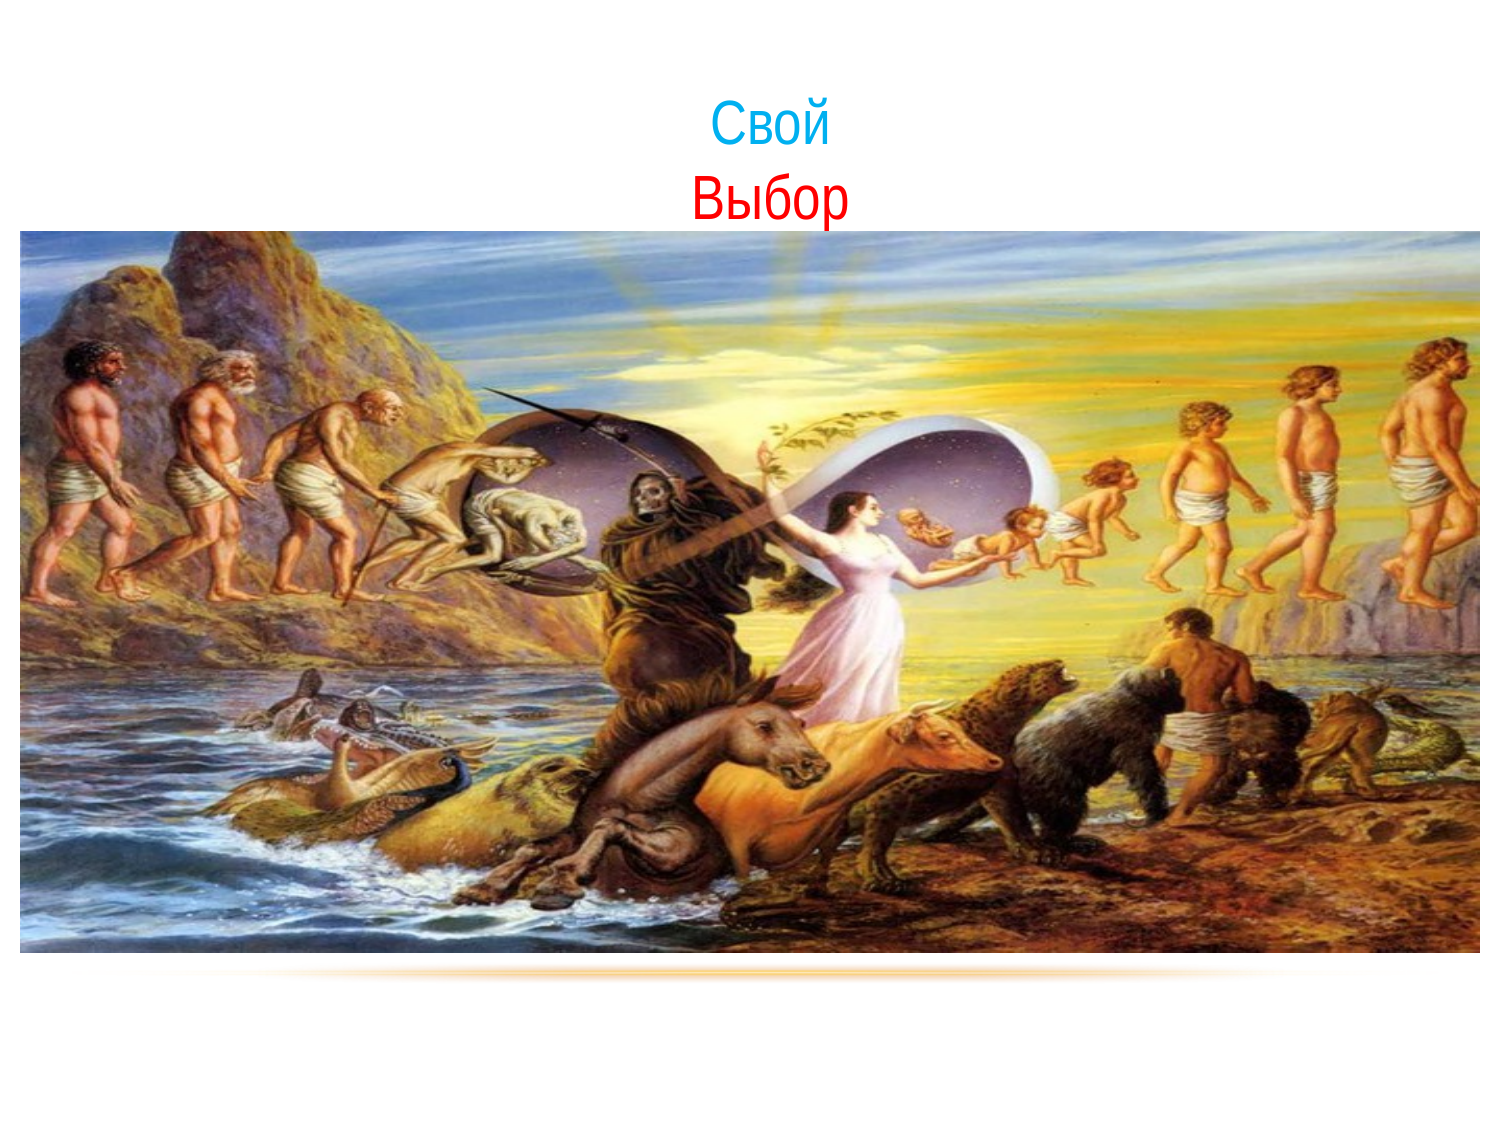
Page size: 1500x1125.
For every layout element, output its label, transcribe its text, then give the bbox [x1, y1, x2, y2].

title Сделай Свой Выбор [20, 0, 1500, 233]
picture [20, 231, 1480, 953]
